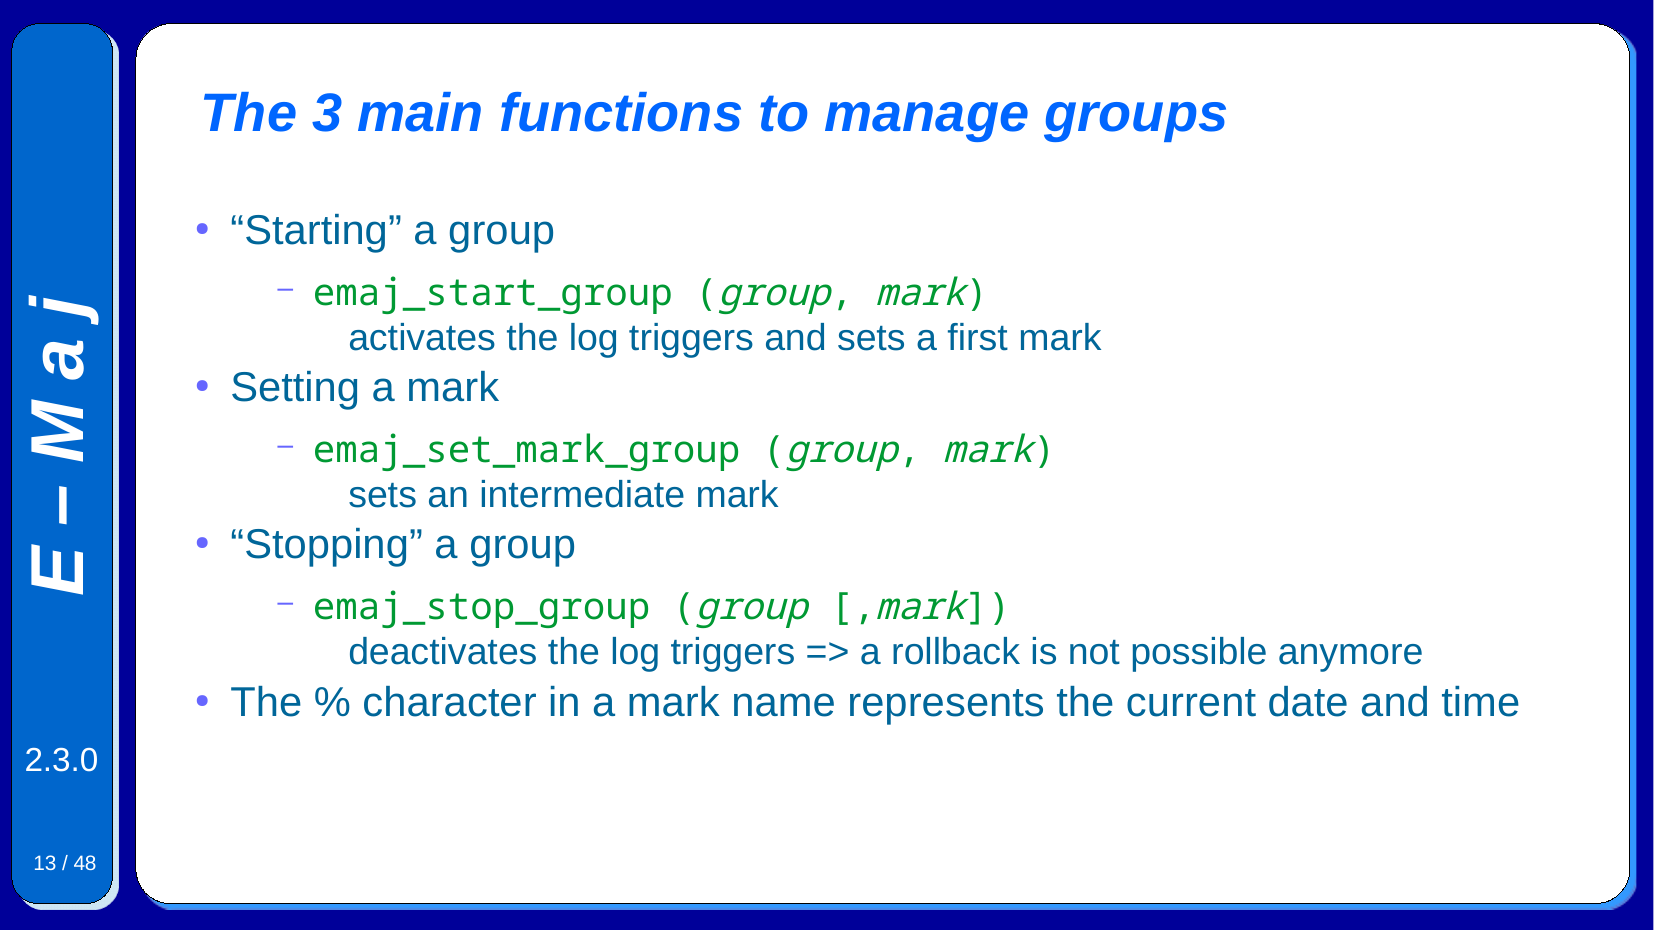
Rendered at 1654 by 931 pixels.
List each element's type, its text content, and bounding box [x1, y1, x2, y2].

list “Starting” a group emaj_start_group (group, mark) activates the log triggers and sets a first mark Setting a mark emaj_set_mark_group (group, mark) sets an intermediate mark “Stopping” a group emaj_stop_group (group [,mark]) deactivates the log triggers => a rollback is not possible anymore The % character in a mark name represents the current date and time [177, 206, 1587, 854]
title The 3 main functions to manage groups [200, 34, 1575, 191]
